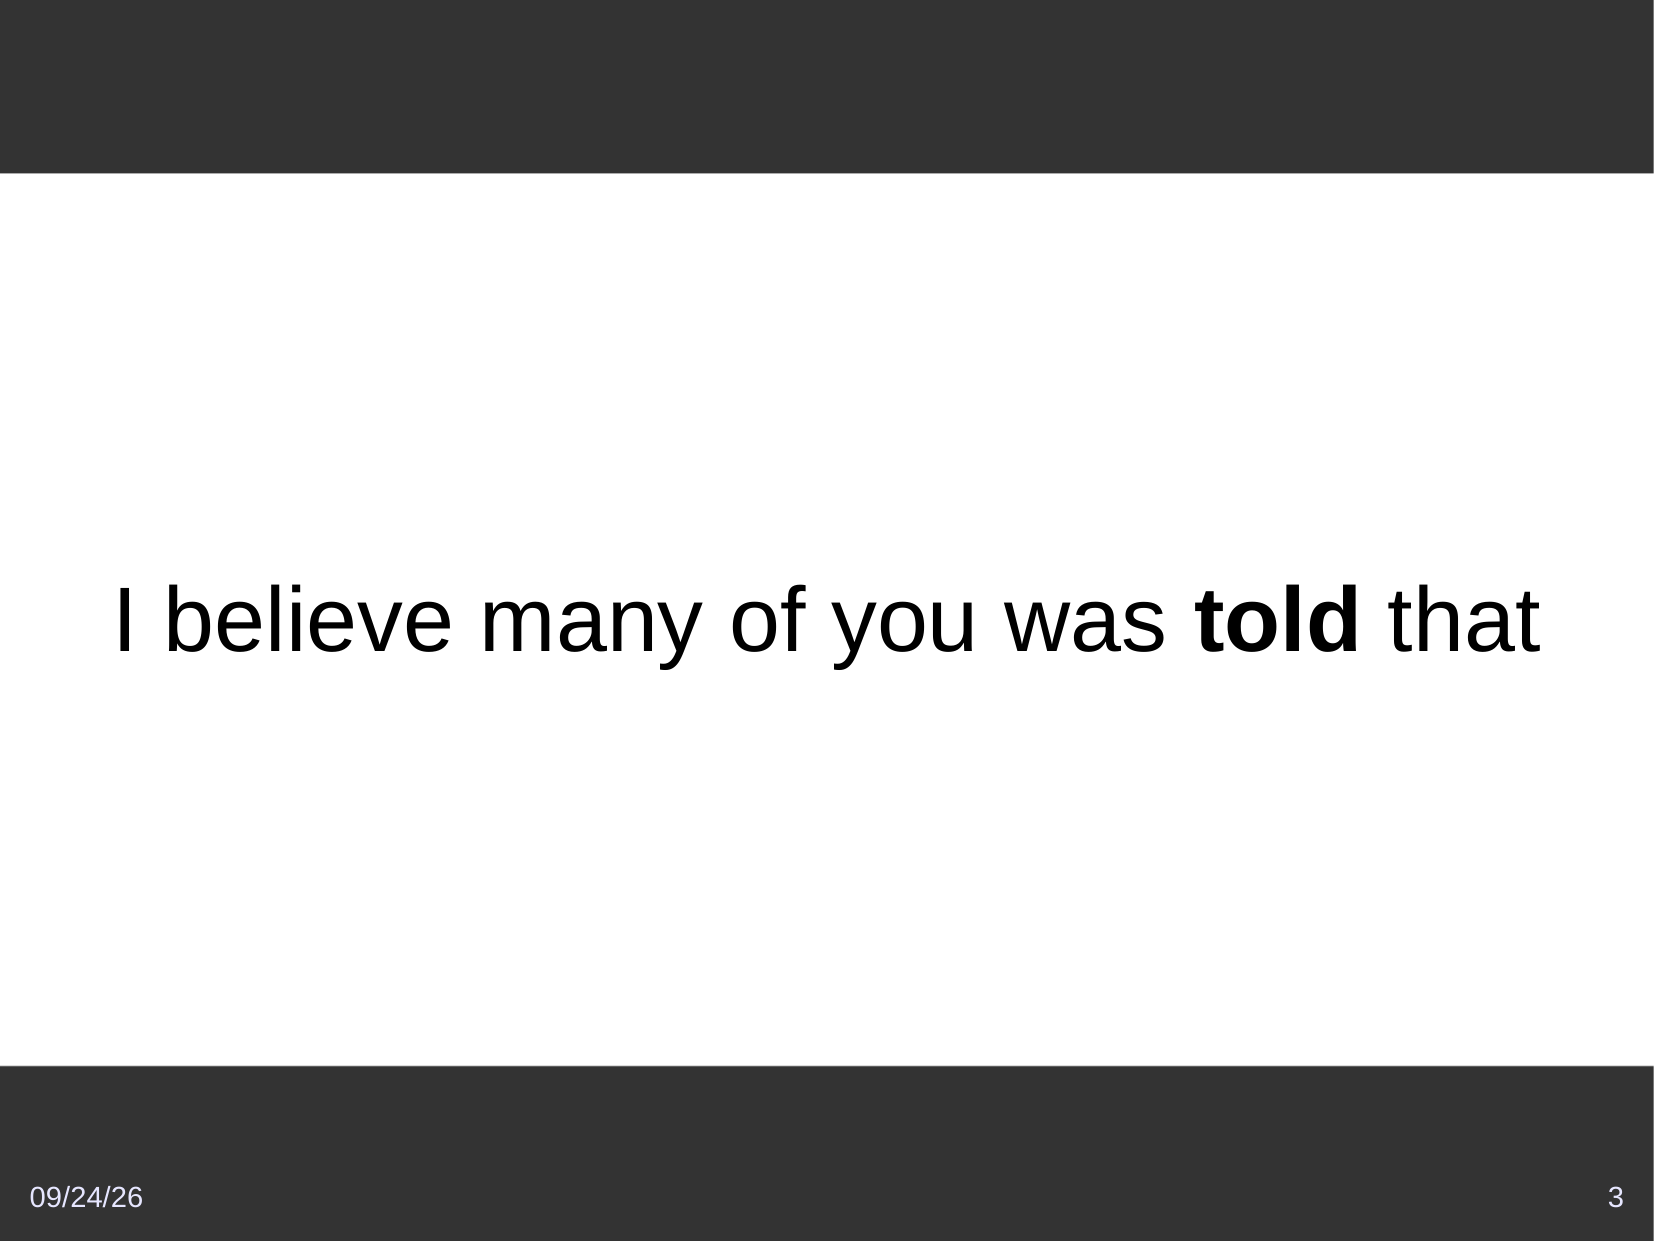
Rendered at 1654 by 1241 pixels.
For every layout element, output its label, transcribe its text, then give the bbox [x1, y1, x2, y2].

picture [0, 0, 1654, 1241]
subtitle I believe many of you was told that [29, 206, 1625, 1034]
